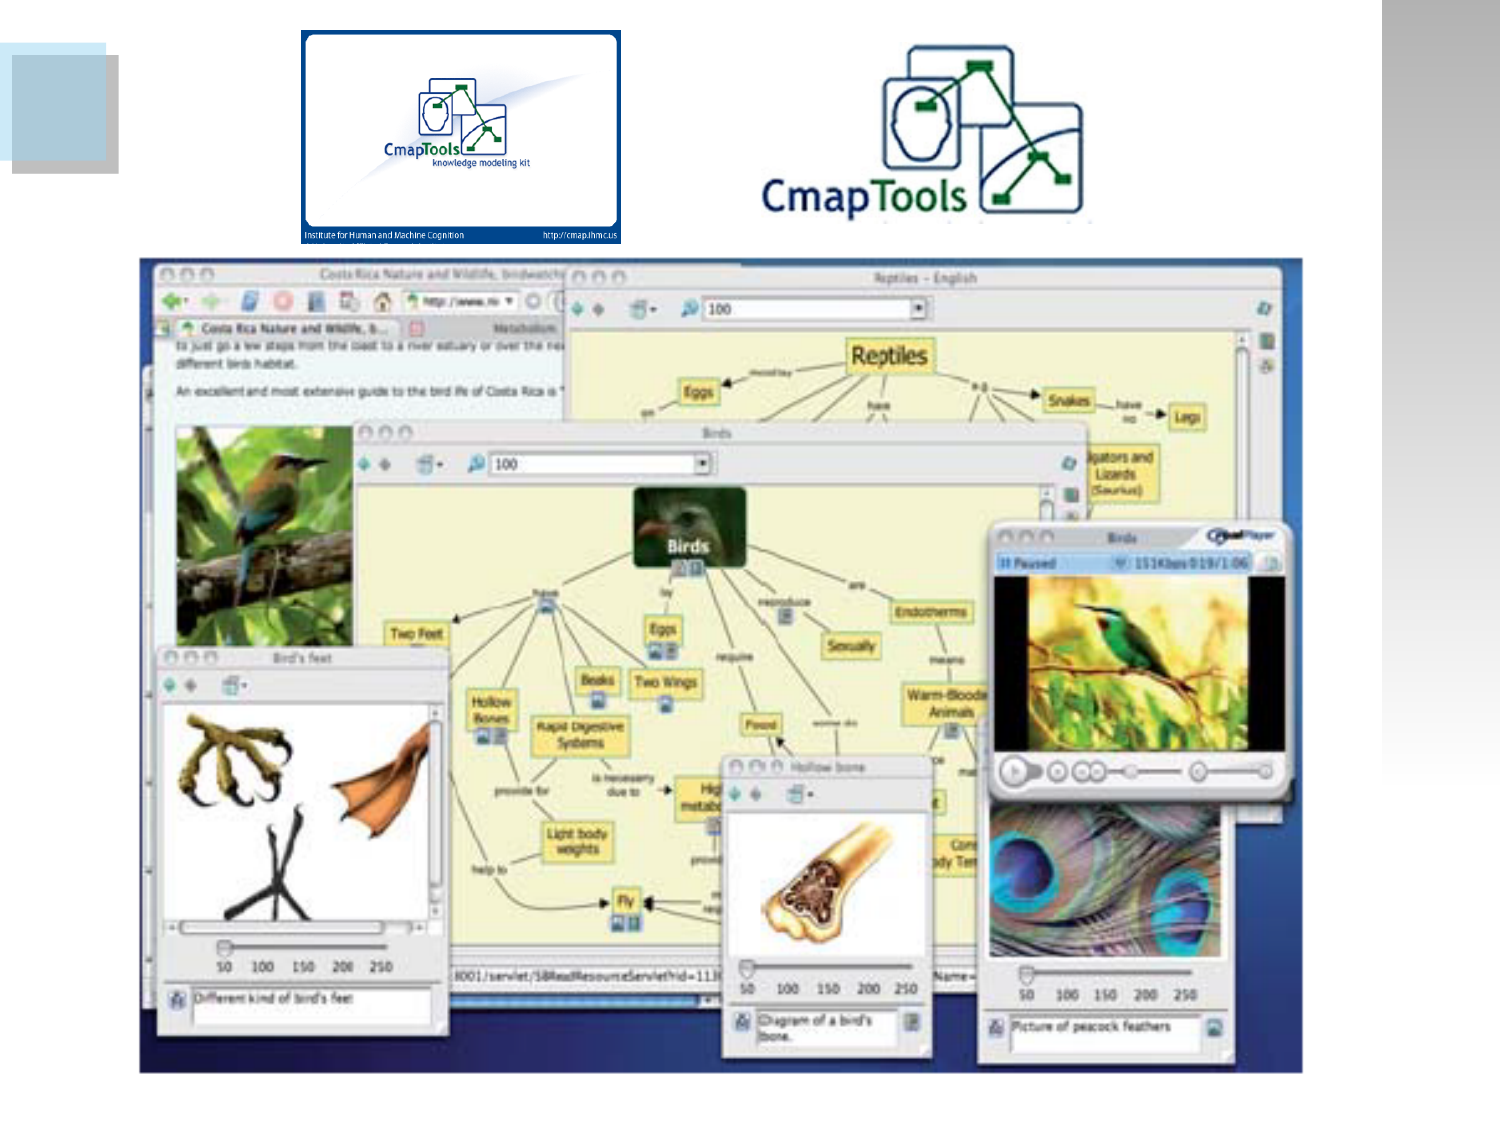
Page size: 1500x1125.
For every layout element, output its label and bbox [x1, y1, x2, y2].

picture [761, 42, 1095, 224]
text_box [1382, 0, 1500, 787]
picture [123, 30, 1336, 1094]
text_box [0, 42, 107, 161]
